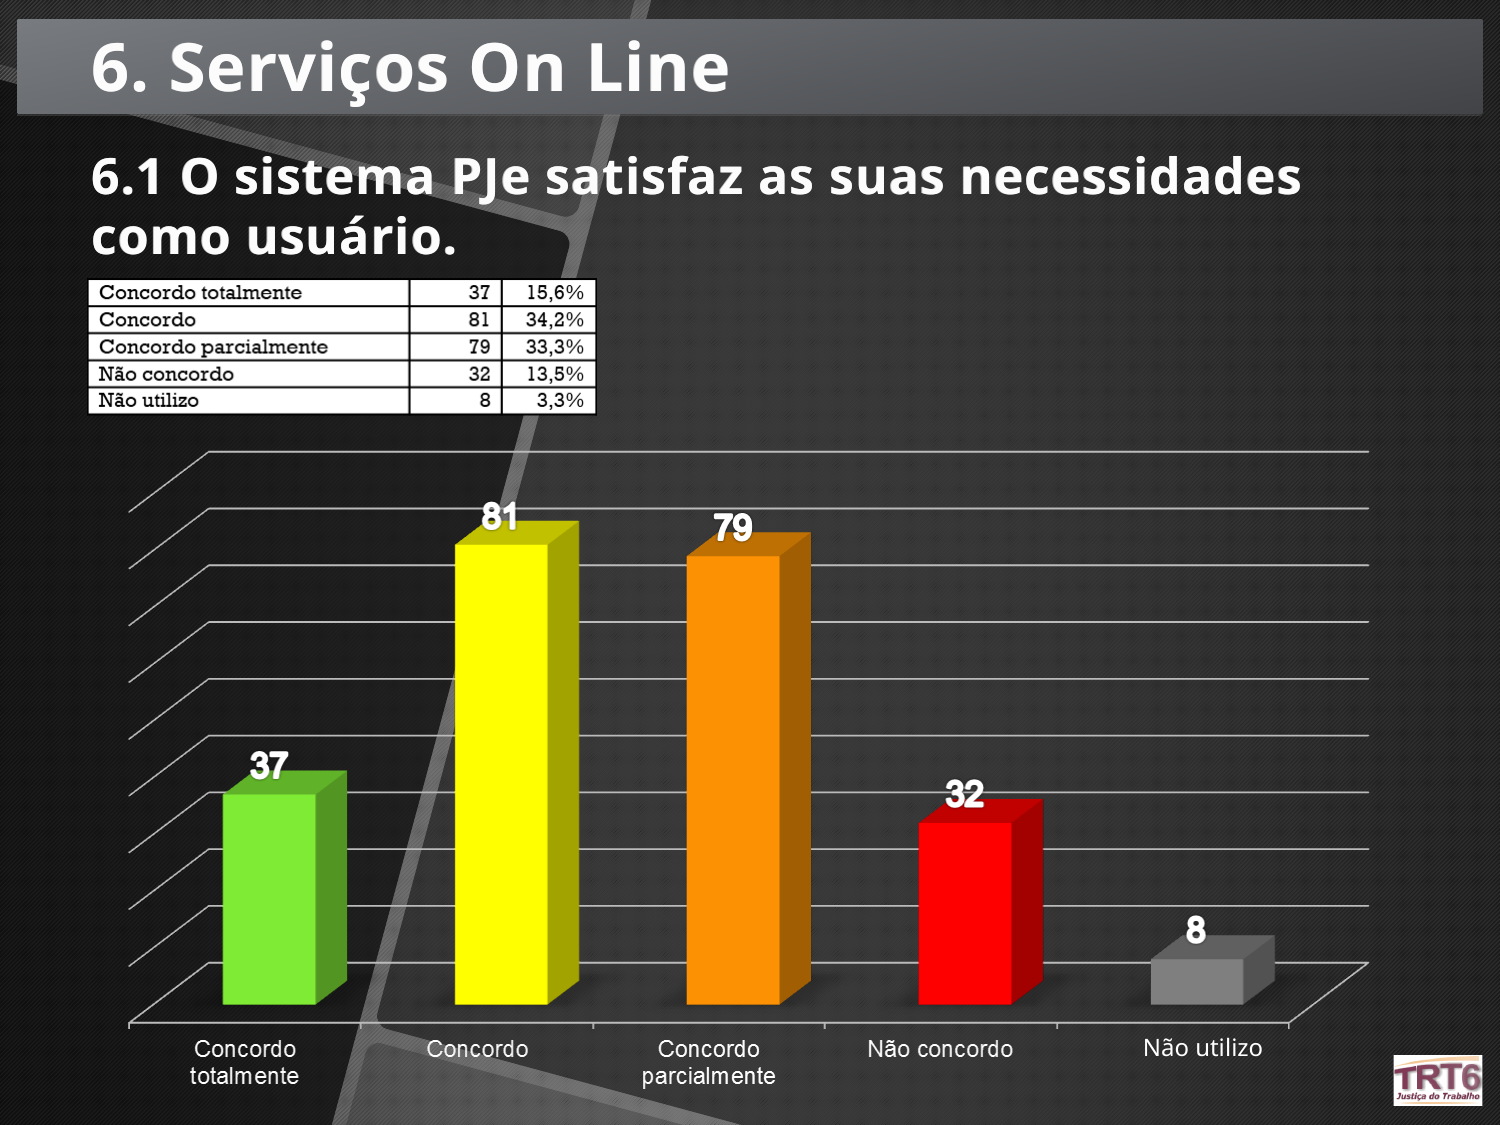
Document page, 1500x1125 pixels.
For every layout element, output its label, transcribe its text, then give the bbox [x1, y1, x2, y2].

text_box 6.1 O sistema PJe satisfaz as suas necessidades como usuário. [77, 137, 1447, 272]
picture [1440, 1055, 1483, 1106]
chart [60, 414, 1440, 1115]
text_box 6. Serviços On Line [77, 18, 1500, 113]
text_box Não utilizo [1127, 1025, 1280, 1071]
picture [87, 273, 597, 426]
text_box [18, 19, 1482, 114]
